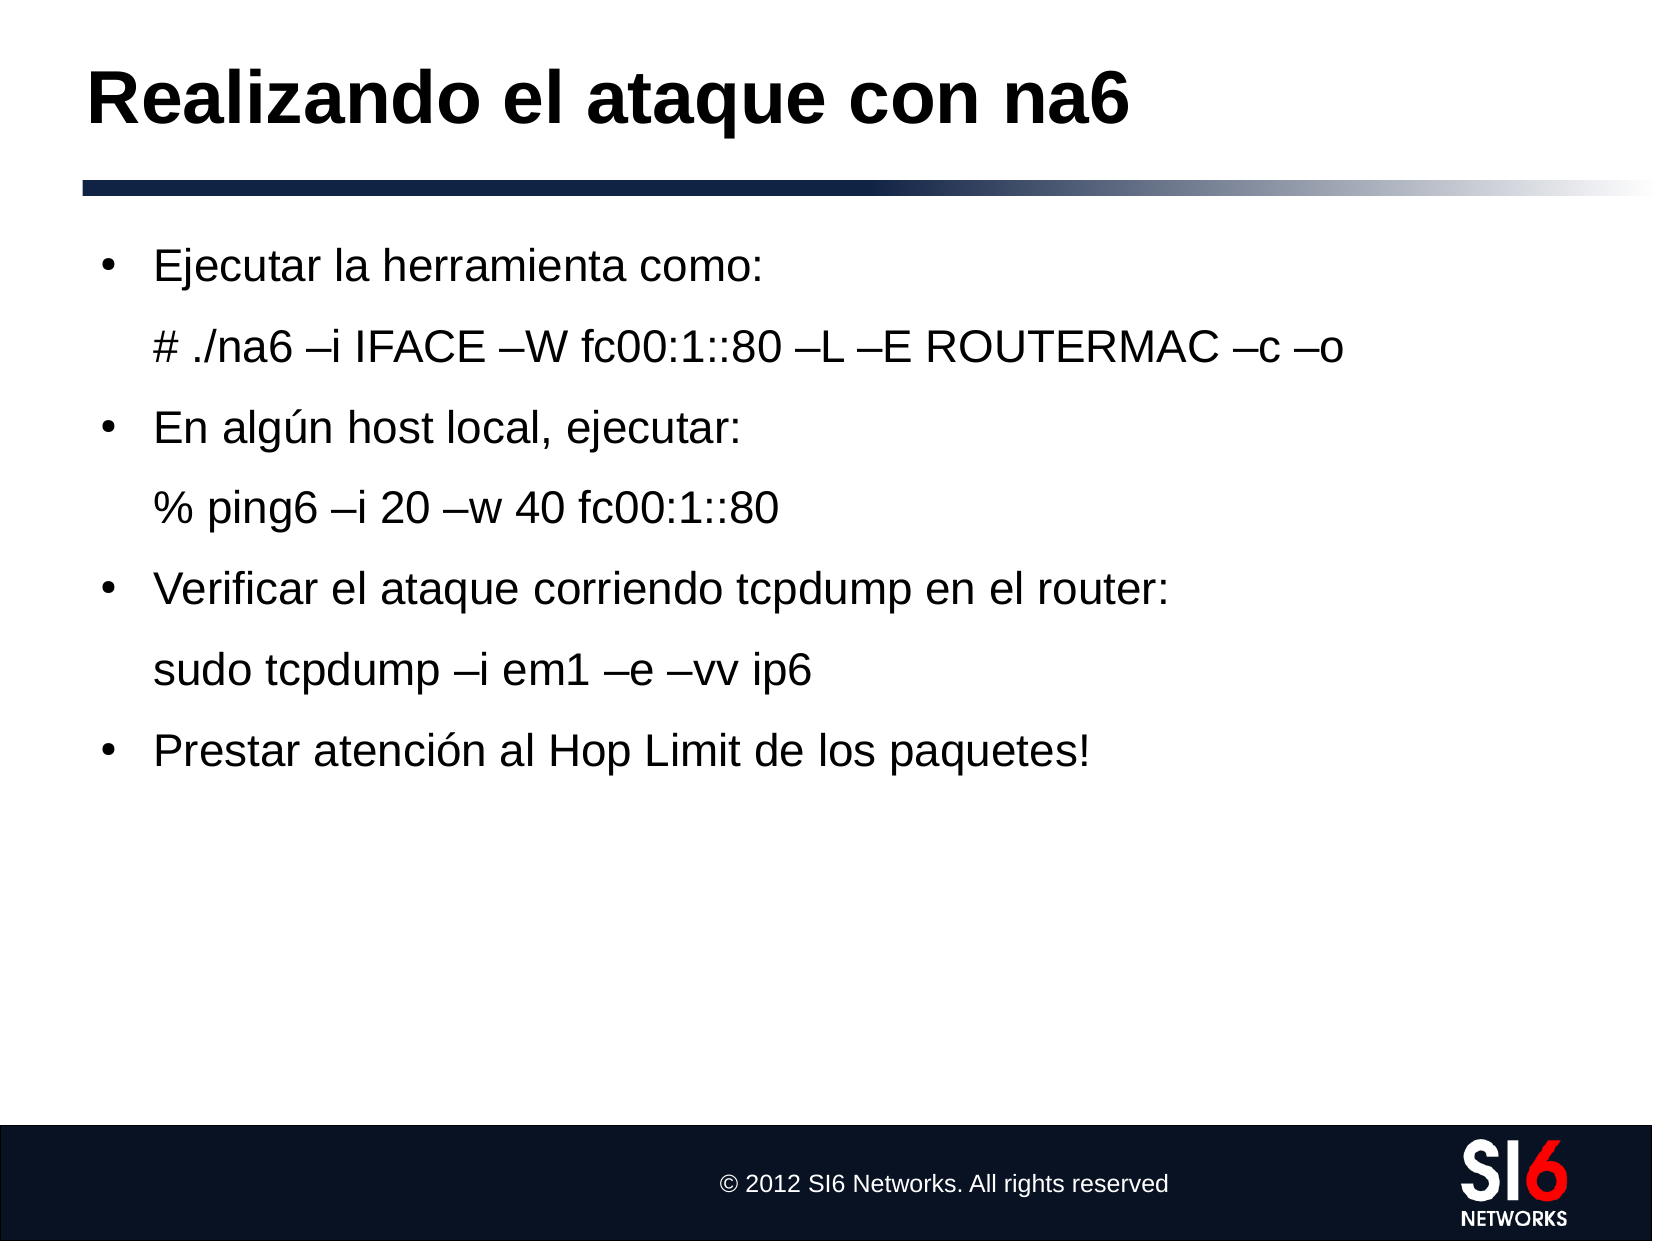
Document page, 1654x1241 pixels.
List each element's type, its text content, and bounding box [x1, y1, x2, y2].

list Ejecutar la herramienta como: # ./na6 –i IFACE –W fc00:1::80 –L –E ROUTERMAC –c –o En algún host local, ejecutar: % ping6 –i 20 –w 40 fc00:1::80 Verificar el ataque corriendo tcpdump en el router: sudo tcpdump –i em1 –e –vv ip6 Prestar atención al Hop Limit de los paquetes! [82, 240, 1571, 1059]
picture [1461, 1139, 1567, 1226]
title Realizando el ataque con na6 [86, 30, 1576, 166]
